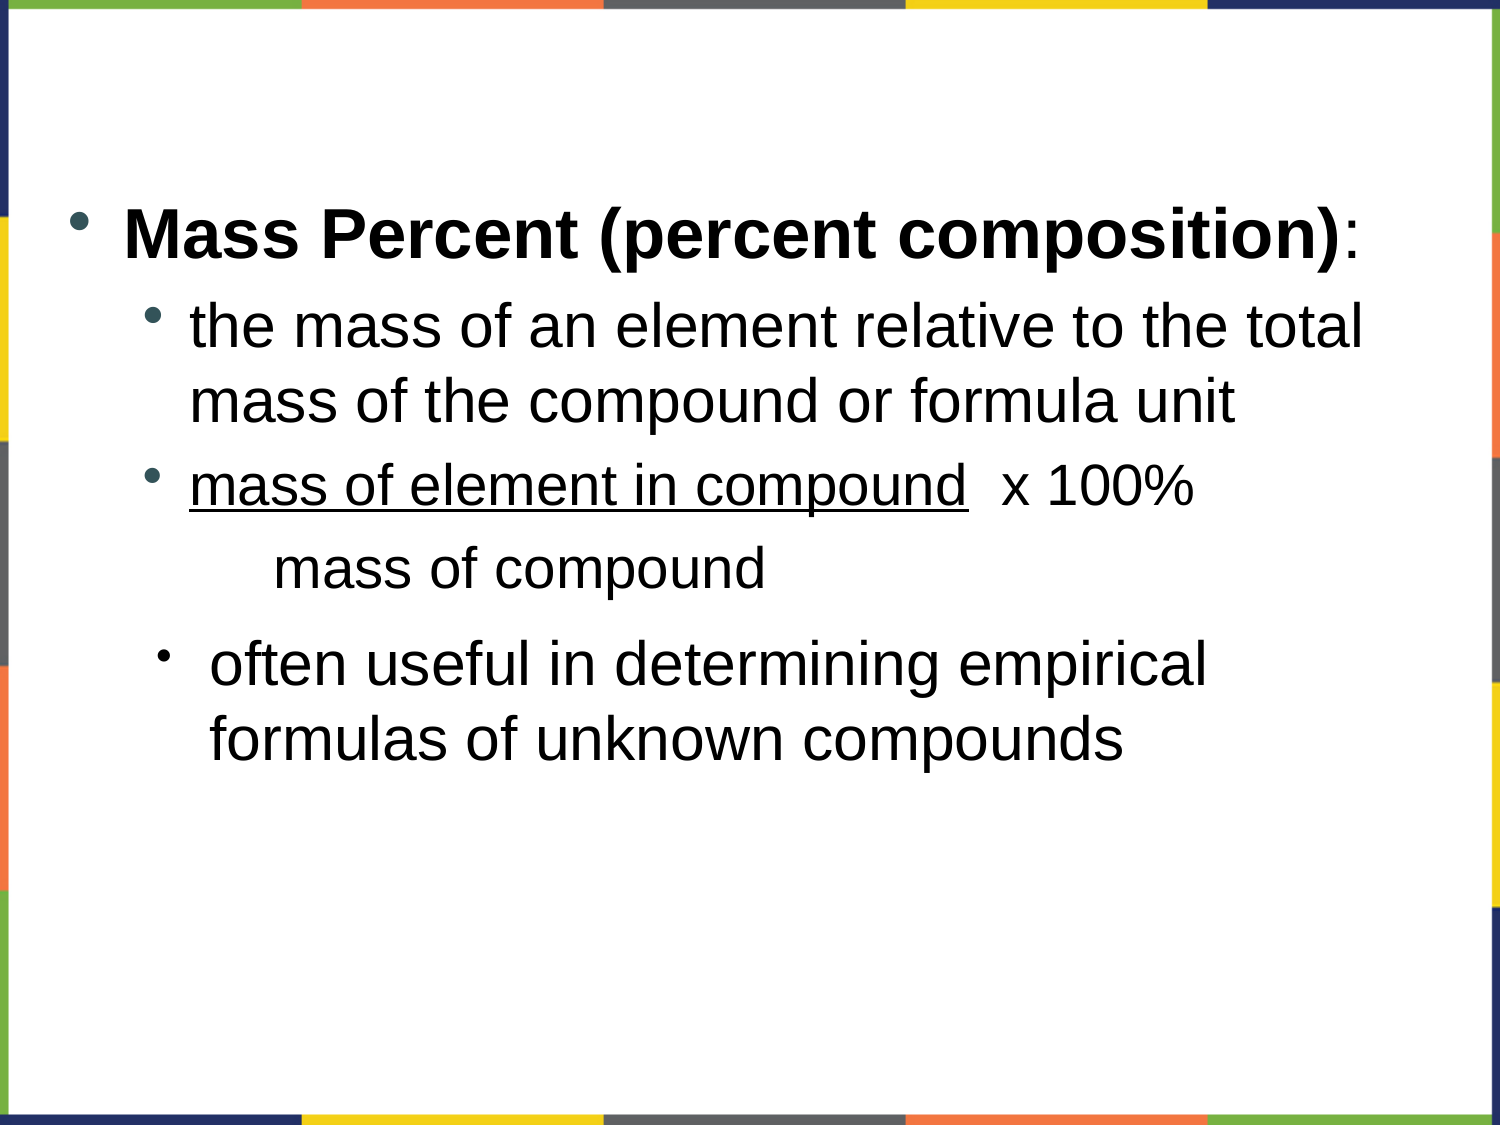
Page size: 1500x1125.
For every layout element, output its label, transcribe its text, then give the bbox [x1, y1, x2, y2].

picture [0, 0, 1500, 1125]
list Mass Percent (percent composition): the mass of an element relative to the total mass of the compound or formula unit mass of element in compound x 100% mass of compound often useful in determining empirical formulas of unknown compounds [52, 179, 1441, 880]
